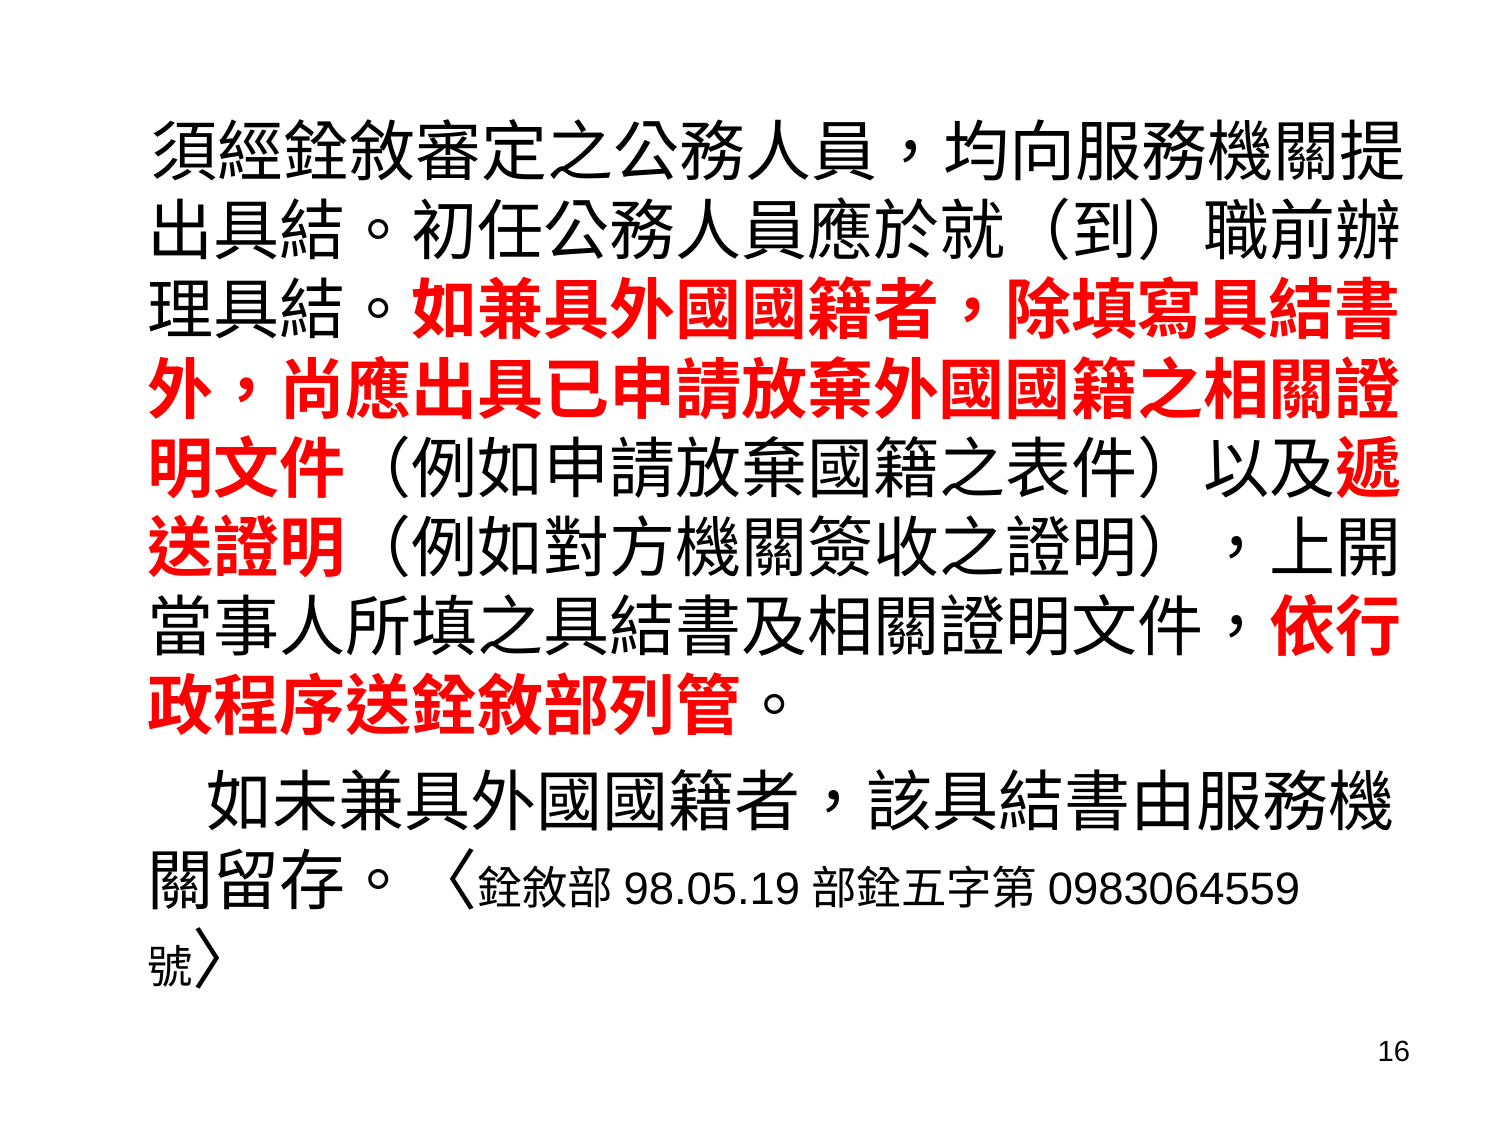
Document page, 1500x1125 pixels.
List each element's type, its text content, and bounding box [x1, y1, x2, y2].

list 須經銓敘審定之公務人員，均向服務機關提出具結。初任公務人員應於就（到）職前辦理具結。如兼具外國國籍者，除填寫具結書外，尚應出具已申請放棄外國國籍之相關證明文件（例如申請放棄國籍之表件）以及遞送證明（例如對方機關簽收之證明），上開當事人所填之具結書及相關證明文件，依行政程序送銓敘部列管。 如未兼具外國國籍者，該具結書由服務機關留存。〈銓敘部98.05.19部銓五字第0983064559號〉 [76, 101, 1427, 1010]
